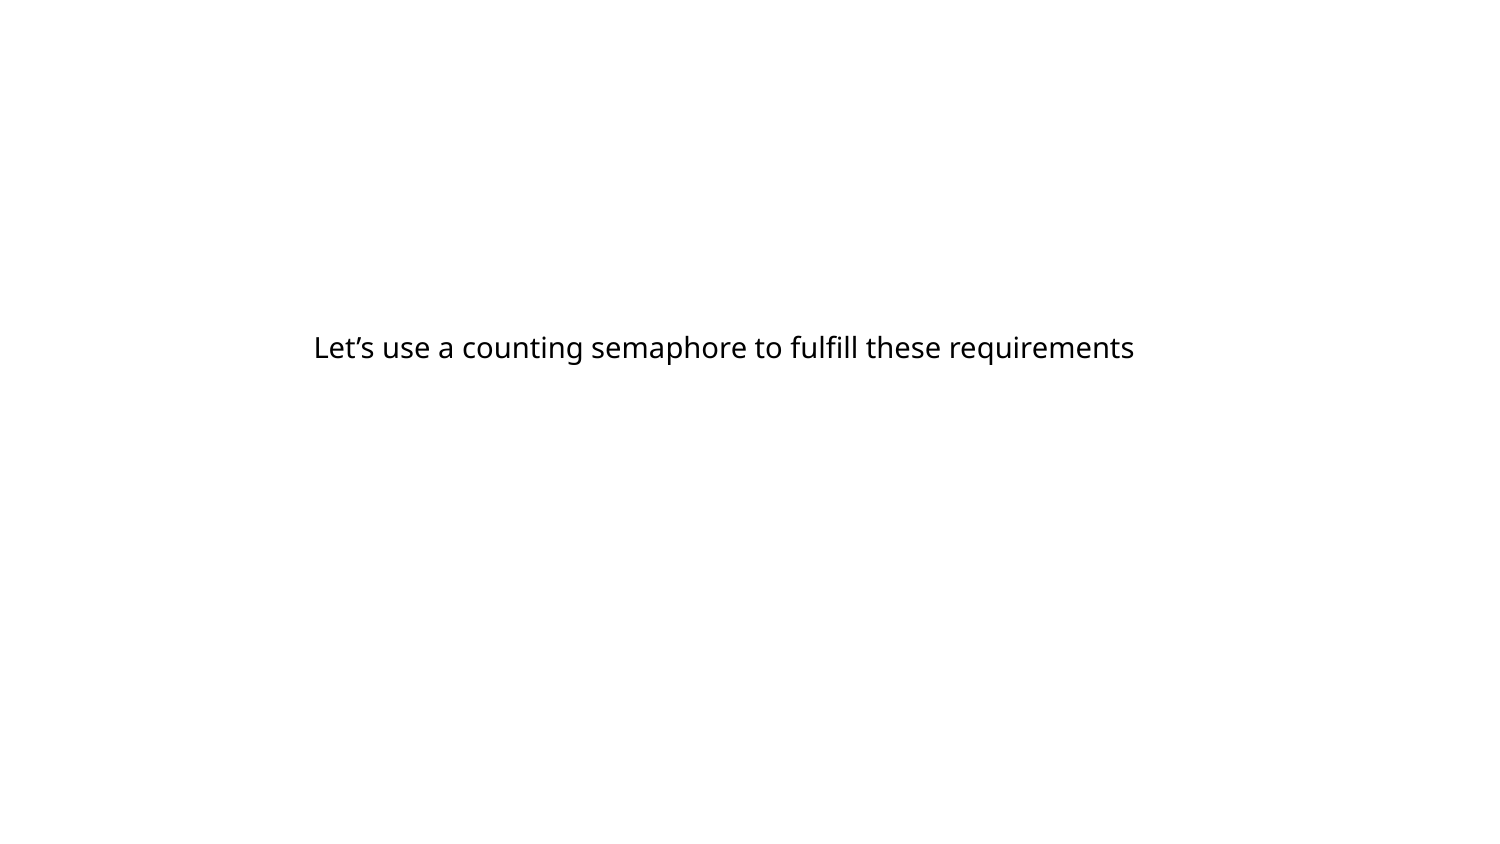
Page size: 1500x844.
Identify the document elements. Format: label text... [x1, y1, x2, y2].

text_box Let’s use a counting semaphore to fulfill these requirements [0, 196, 1449, 498]
